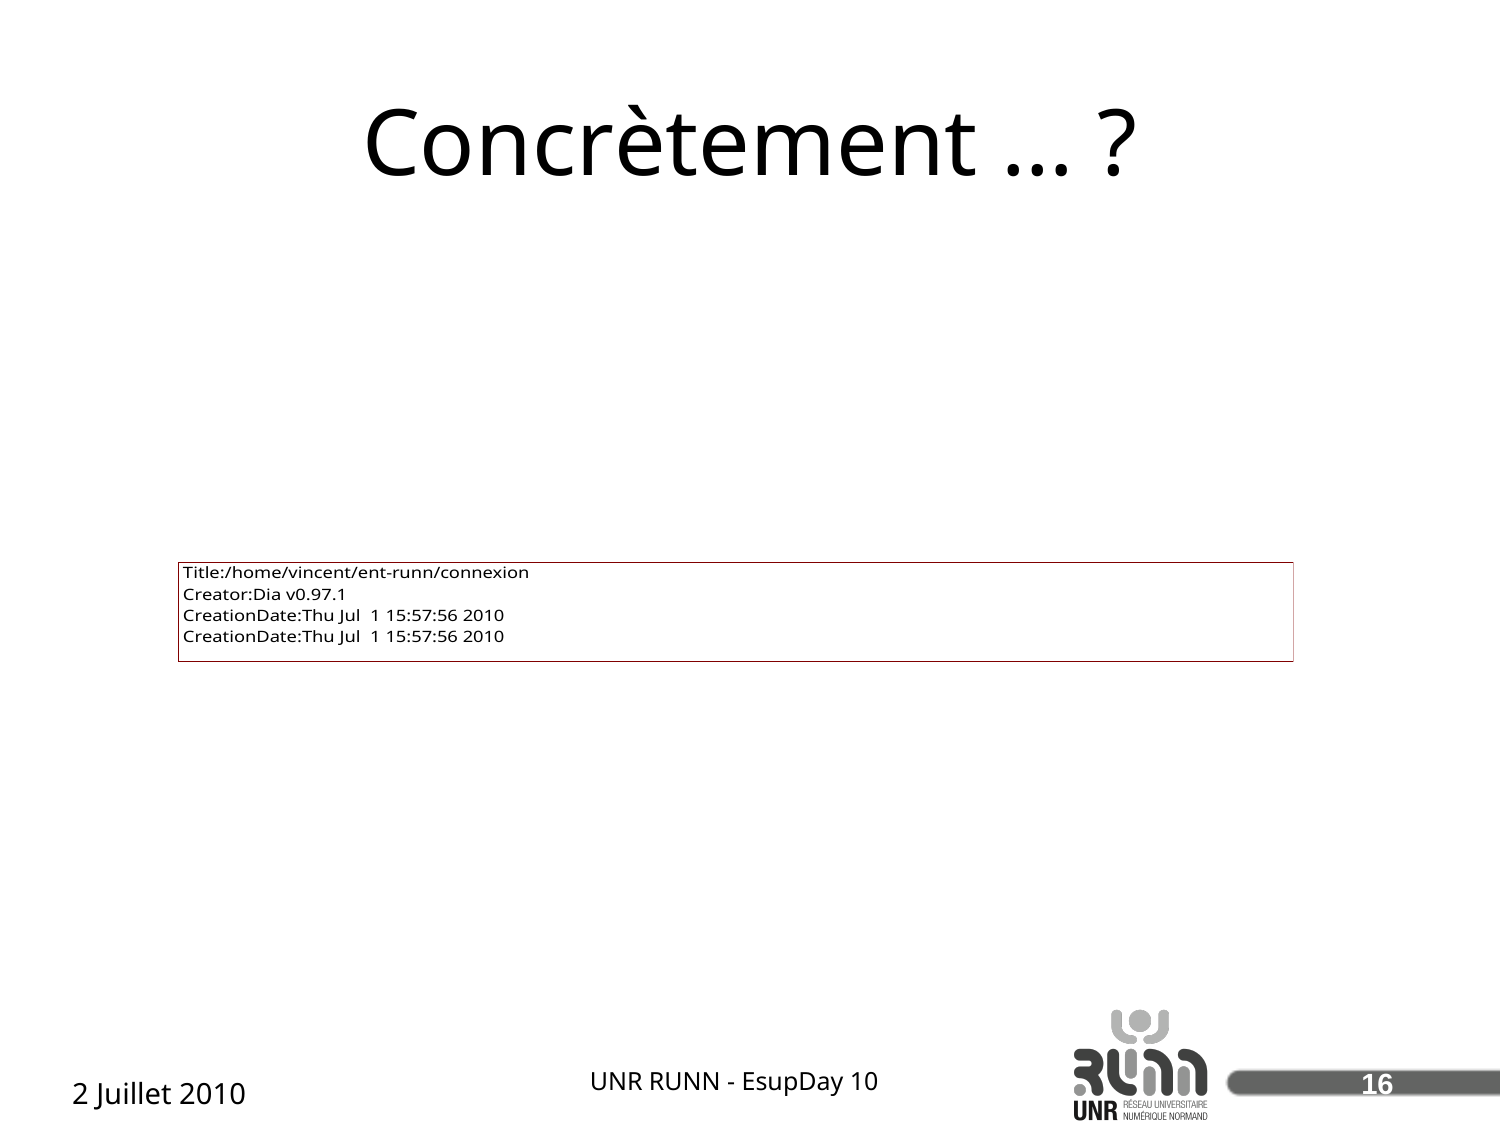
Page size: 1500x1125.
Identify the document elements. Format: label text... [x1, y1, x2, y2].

title Concrètement … ? [75, 13, 1426, 265]
picture [1220, 1065, 1500, 1103]
picture [1068, 1003, 1213, 1125]
picture [177, 561, 1294, 662]
